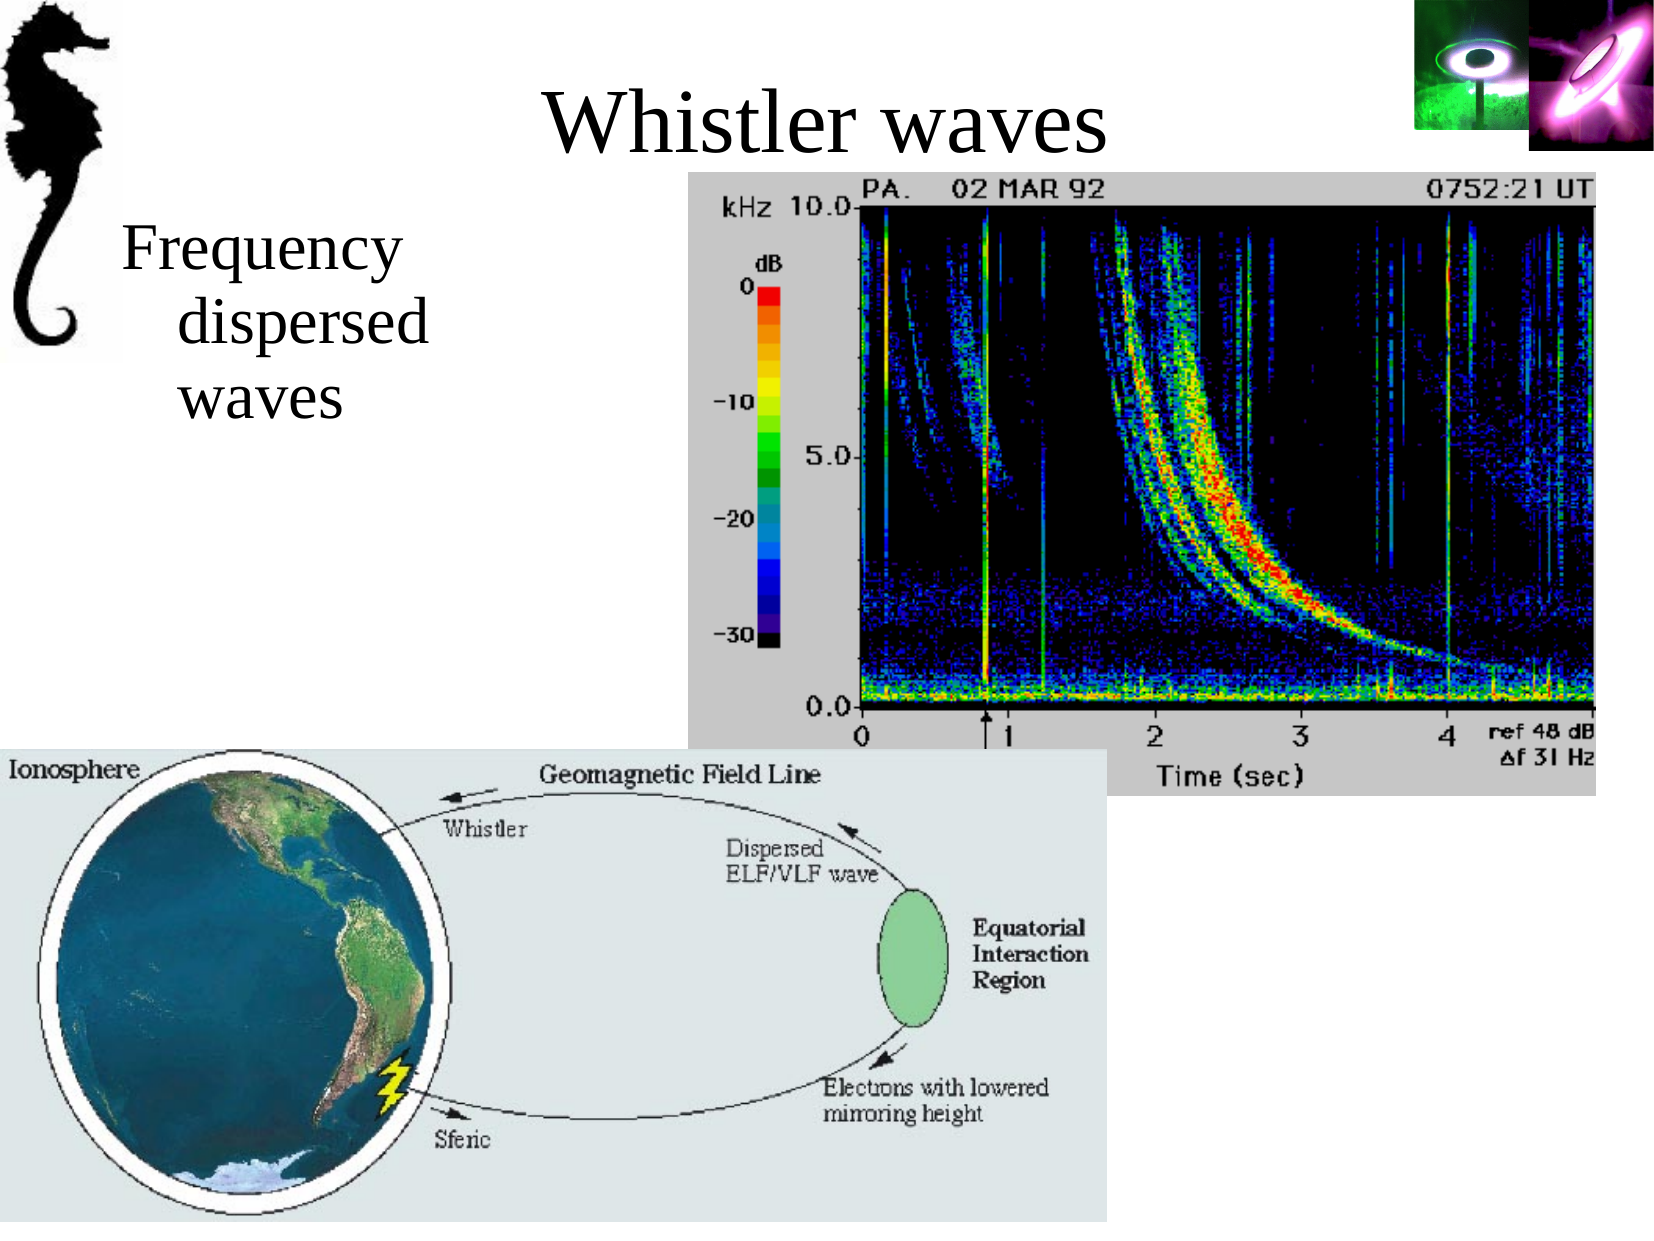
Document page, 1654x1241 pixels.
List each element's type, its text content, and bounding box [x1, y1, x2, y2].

picture [0, 0, 123, 363]
picture [0, 172, 1596, 1222]
title Whistler waves [121, 19, 1532, 224]
list Frequency dispersed waves [121, 209, 601, 706]
picture [1414, 0, 1654, 151]
